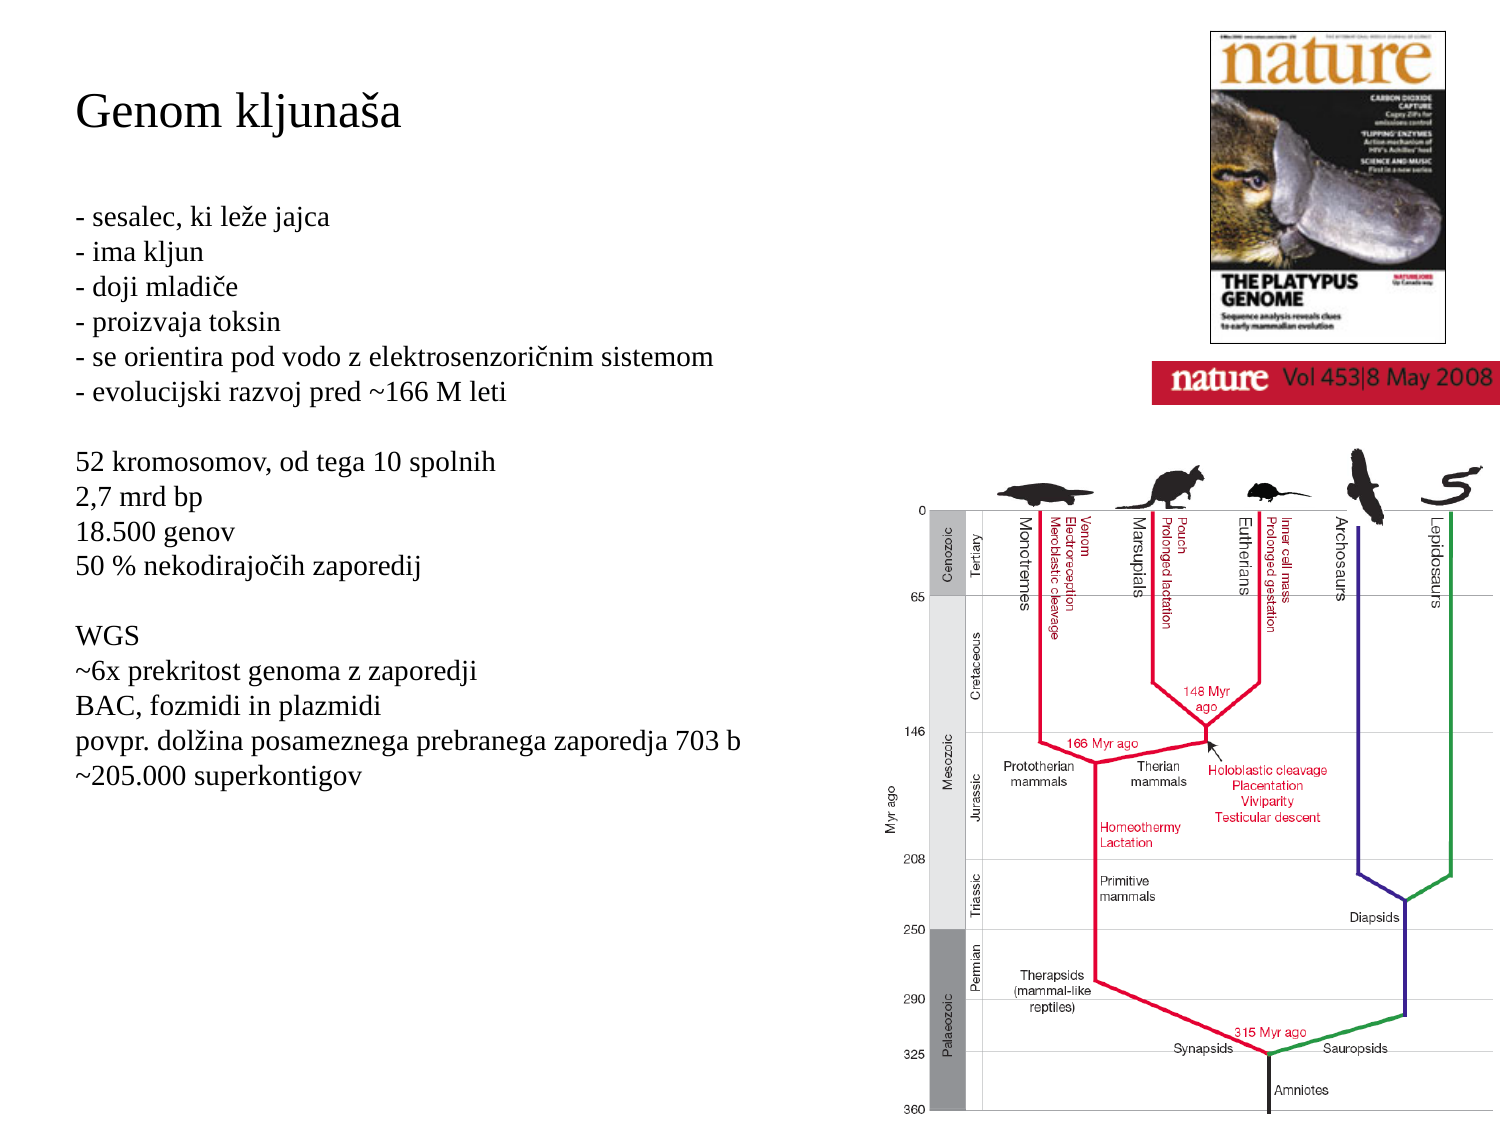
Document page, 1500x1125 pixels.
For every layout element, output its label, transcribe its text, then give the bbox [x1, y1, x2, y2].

picture [1210, 30, 1446, 344]
picture [1151, 361, 1500, 405]
picture [885, 444, 1500, 1125]
text_box Genom kljunaša - sesalec, ki leže jajca - ima kljun - doji mladiče - proizvaja toksin - se orientira pod vodo z elektrosenzoričnim sistemom - evolucijski razvoj pred ~166 M leti 52 kromosomov, od tega 10 spolnih 2,7 mrd bp 18.500 genov 50 % nekodirajočih zaporedij WGS ~6x prekritost genoma z zaporedji BAC, fozmidi in plazmidi povpr. dolžina posameznega prebranega zaporedja 703 b ~205.000 superkontigov [60, 69, 757, 834]
